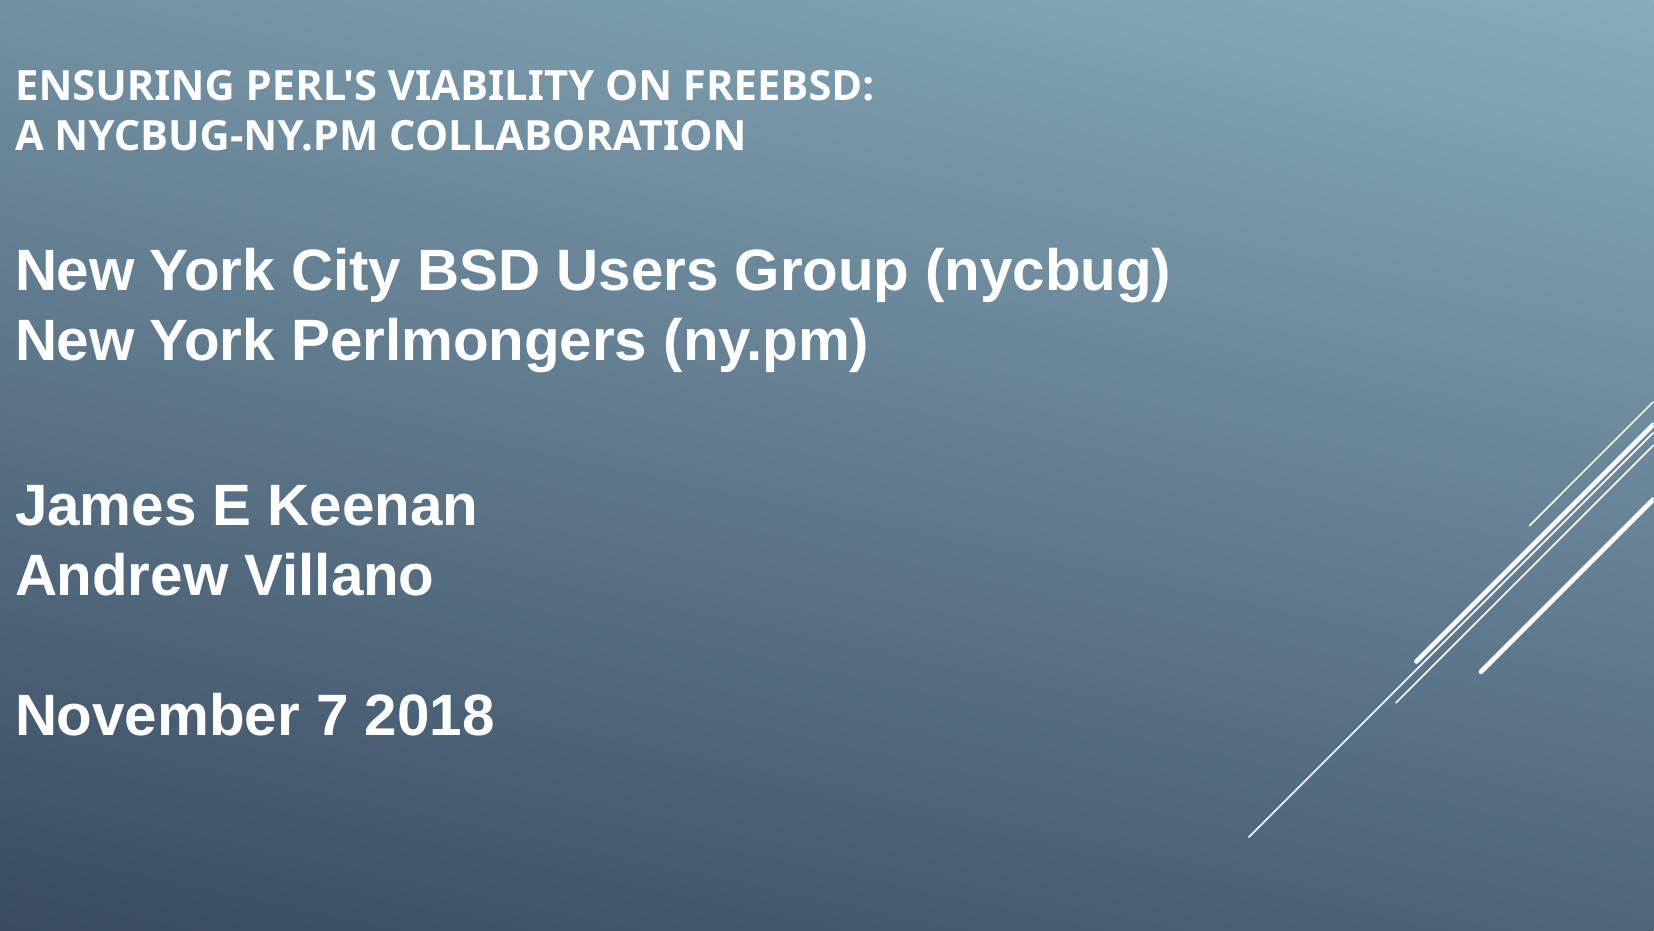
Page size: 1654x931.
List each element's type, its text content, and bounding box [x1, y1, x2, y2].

subtitle New York City BSD Users Group (nycbug) New York Perlmongers (ny.pm) James E Keenan Andrew Villano November 7 2018 [0, 224, 1489, 845]
title Ensuring Perl's Viability on FreeBSD: A NYCBUG-NY.PM Collaboration [0, 36, 1088, 180]
